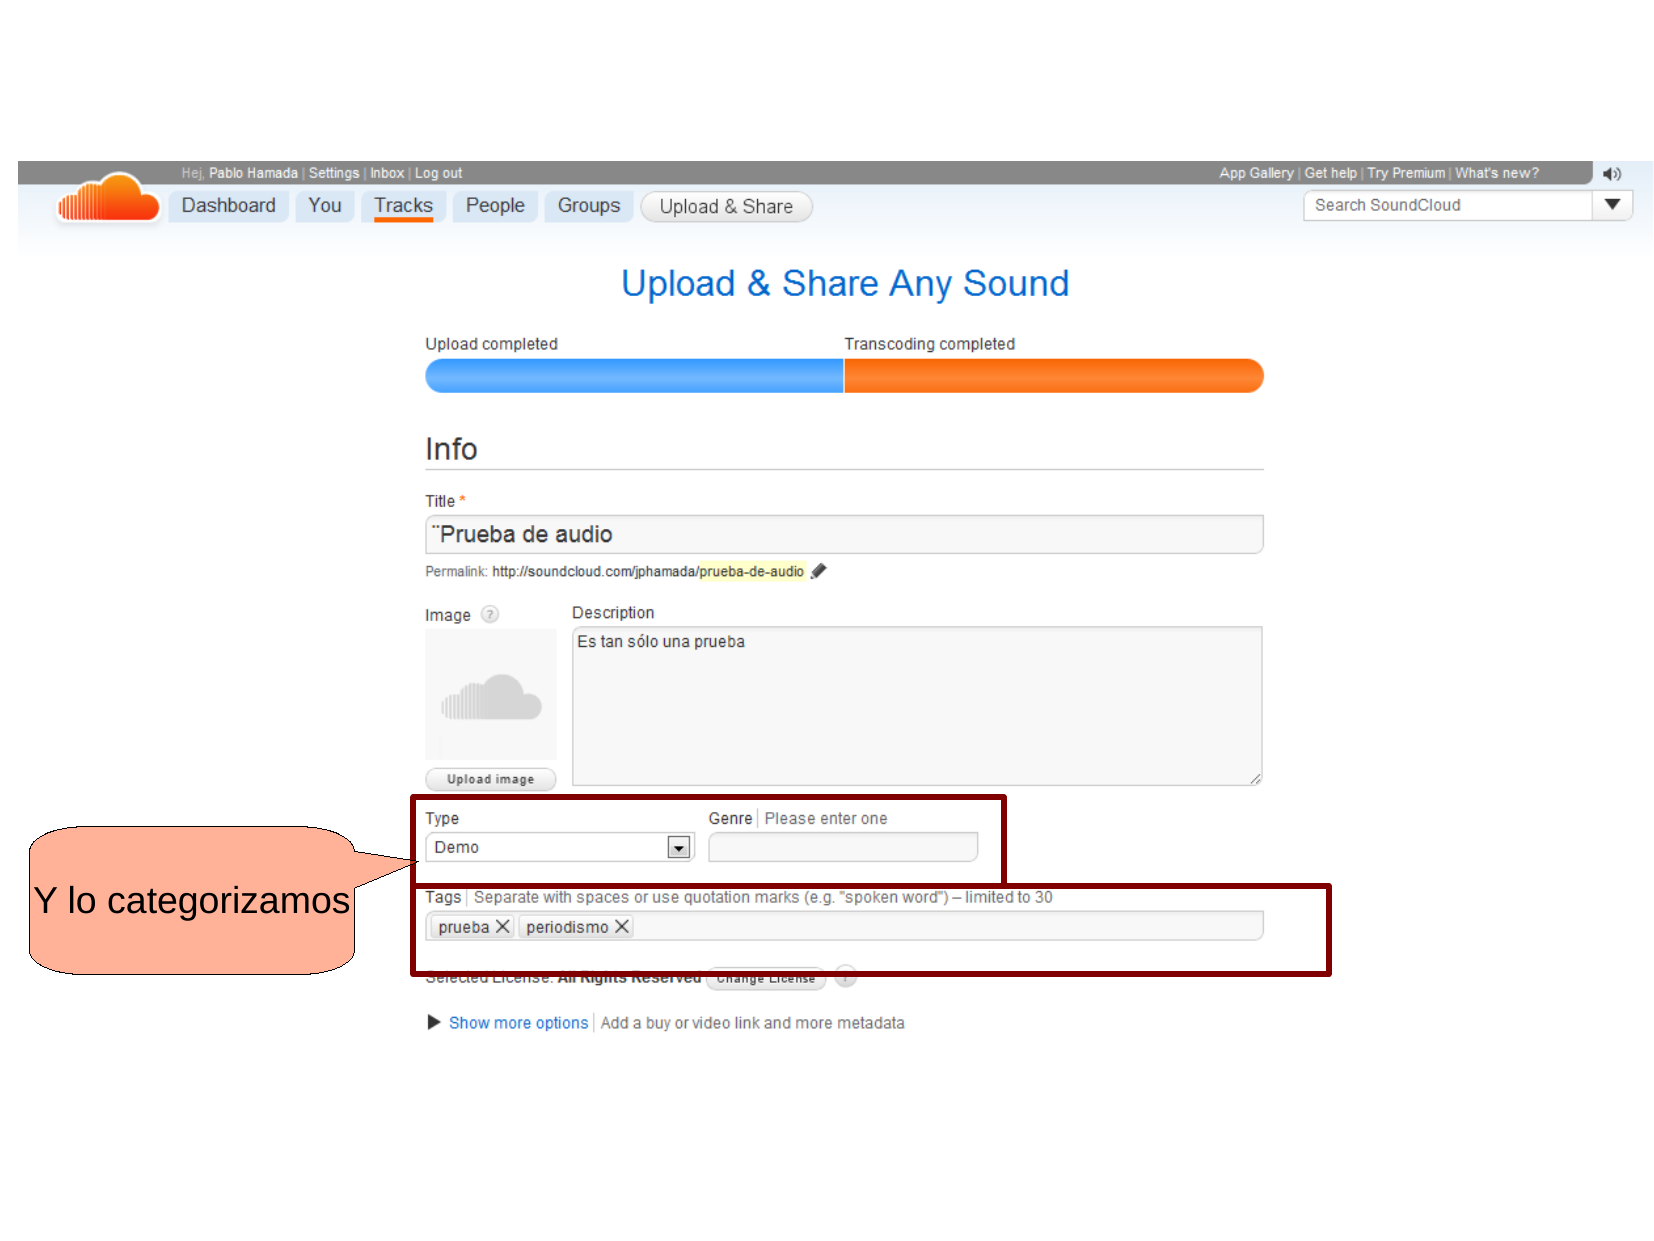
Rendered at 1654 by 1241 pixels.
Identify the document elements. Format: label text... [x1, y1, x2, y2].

picture [18, 161, 1654, 1068]
text_box Y lo categorizamos [29, 826, 419, 975]
